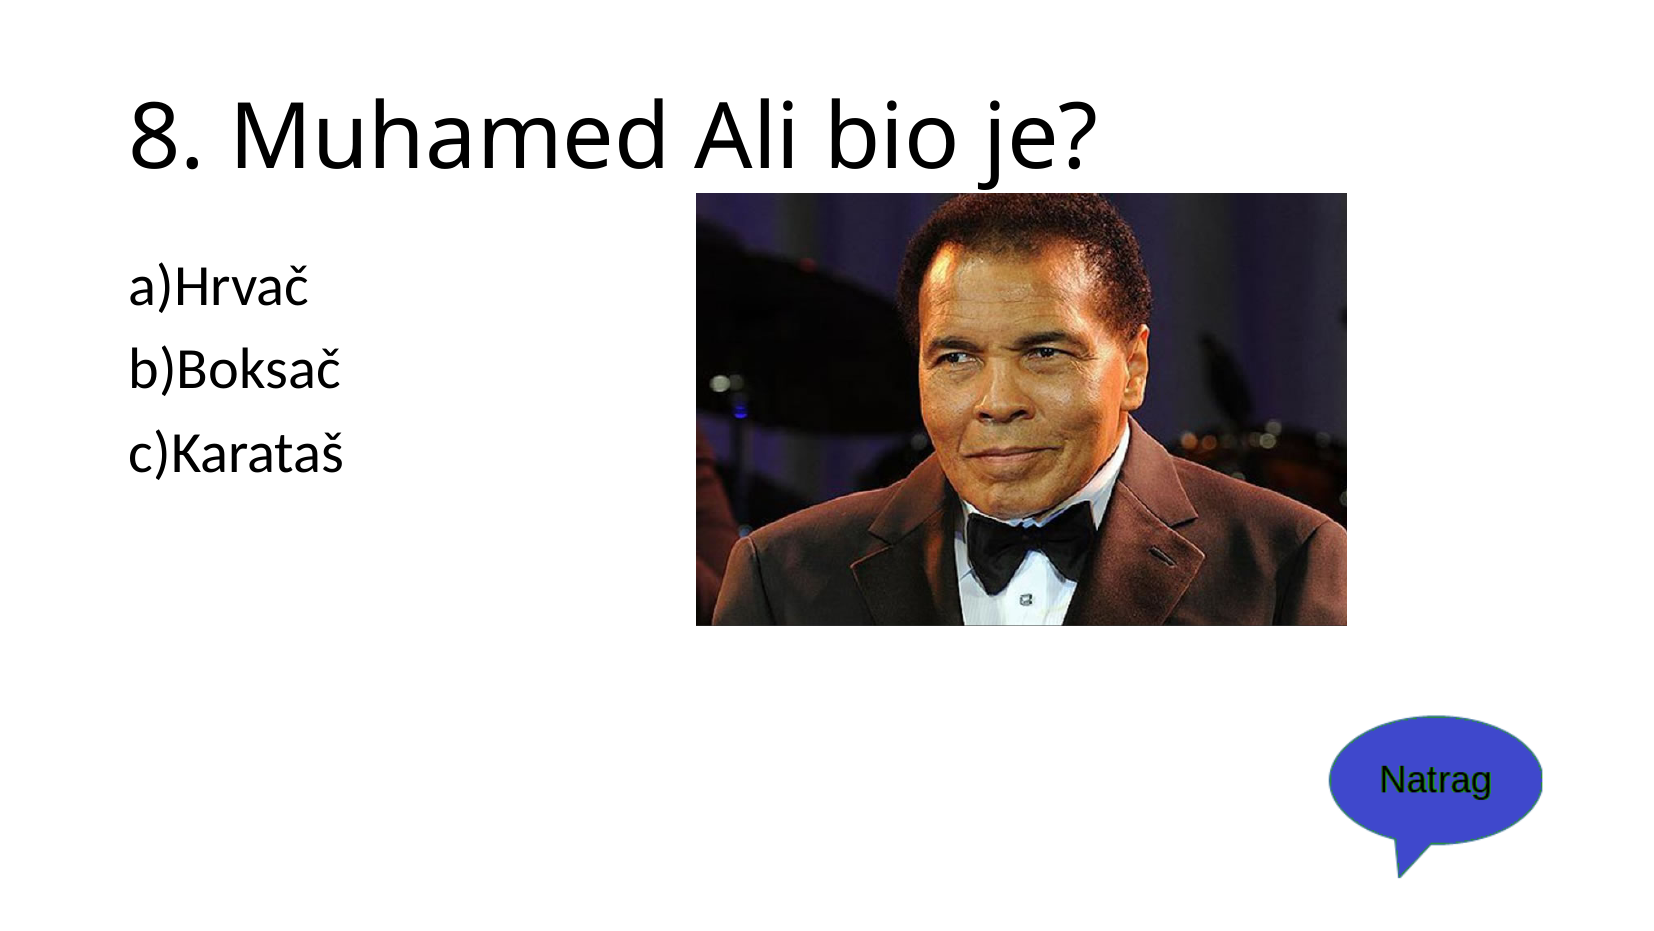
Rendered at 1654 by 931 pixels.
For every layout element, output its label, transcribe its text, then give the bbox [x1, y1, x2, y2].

list Hrvač Boksač Karataš [113, 247, 473, 838]
picture [696, 193, 1347, 626]
picture [1290, 708, 1560, 887]
title 8. Muhamed Ali bio je? [113, 49, 1540, 230]
